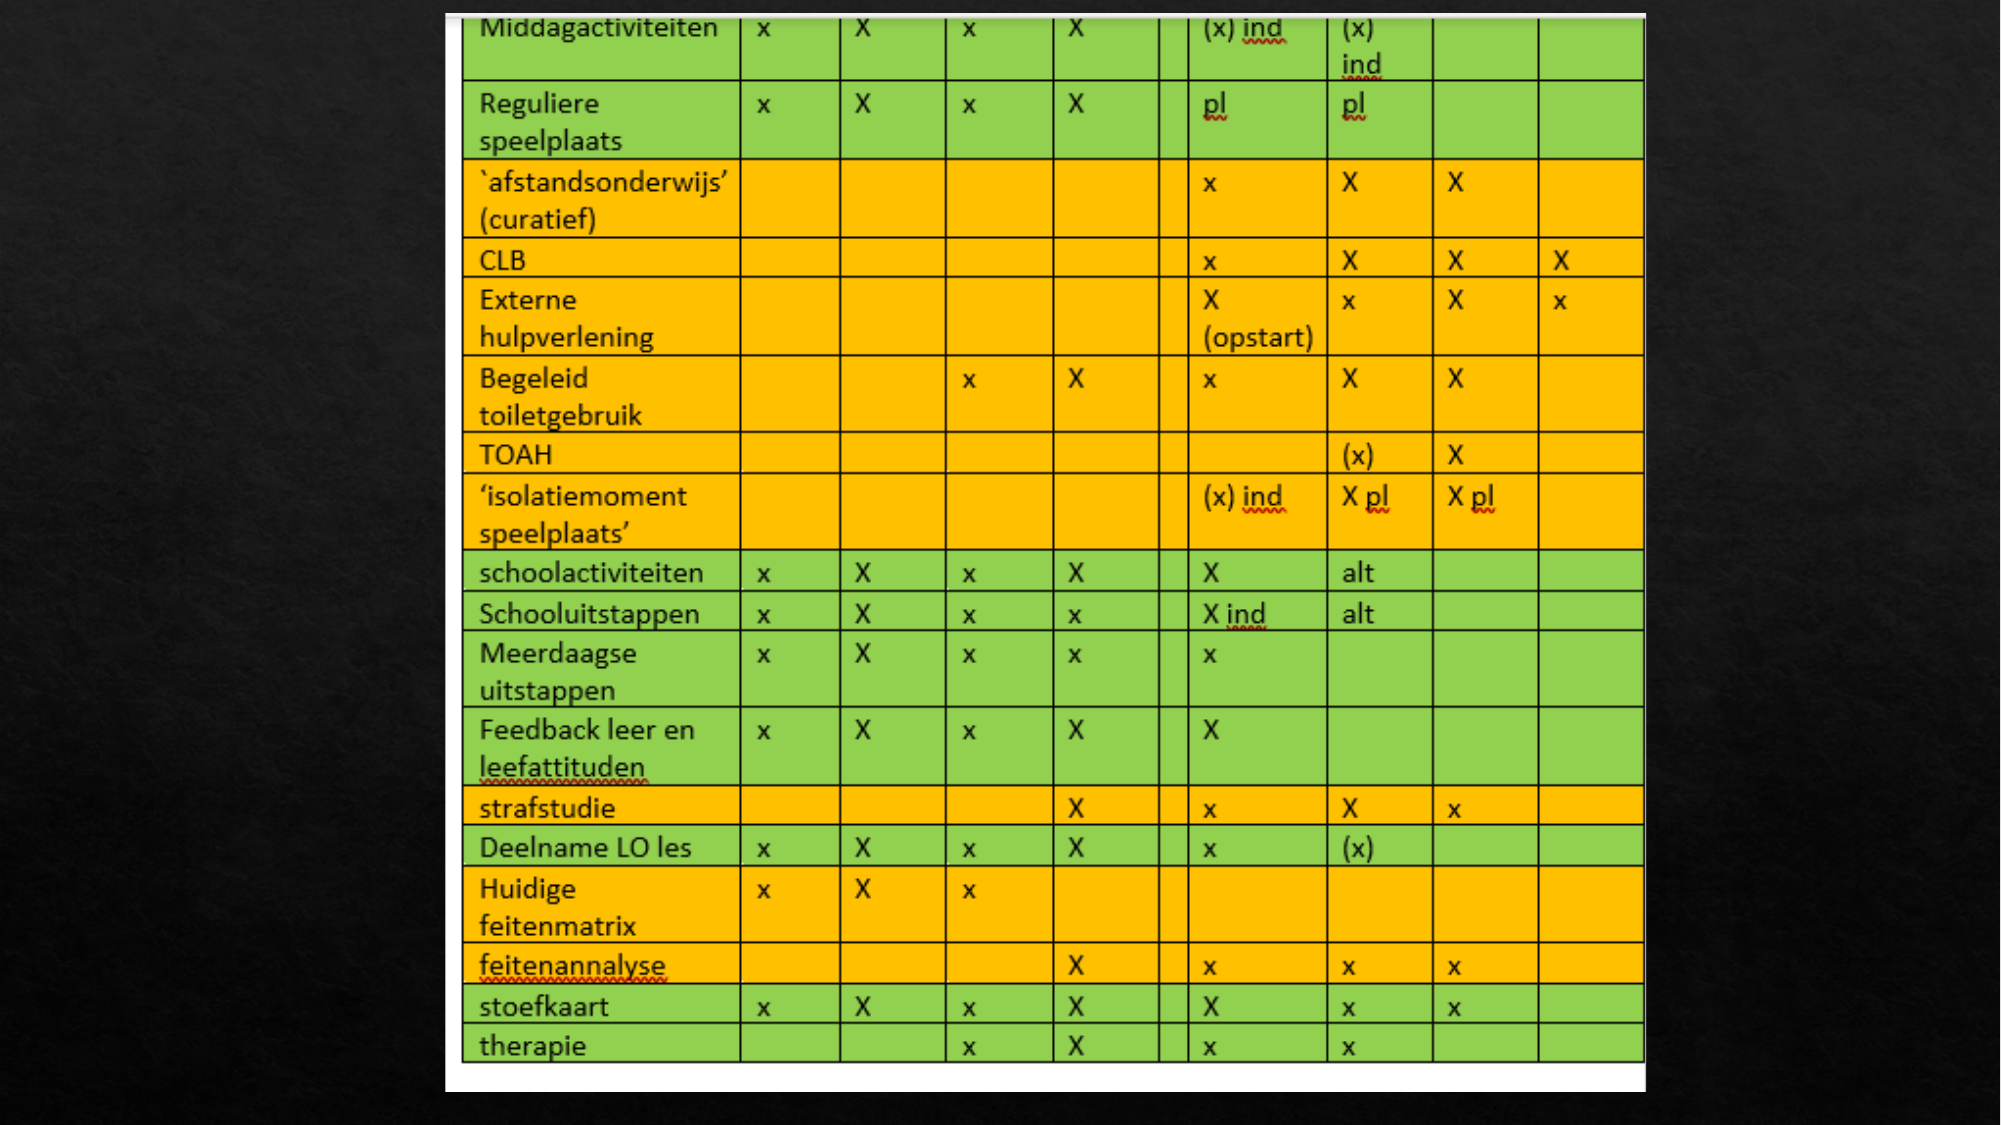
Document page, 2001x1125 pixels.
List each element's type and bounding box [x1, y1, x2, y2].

picture [445, 13, 1647, 1092]
